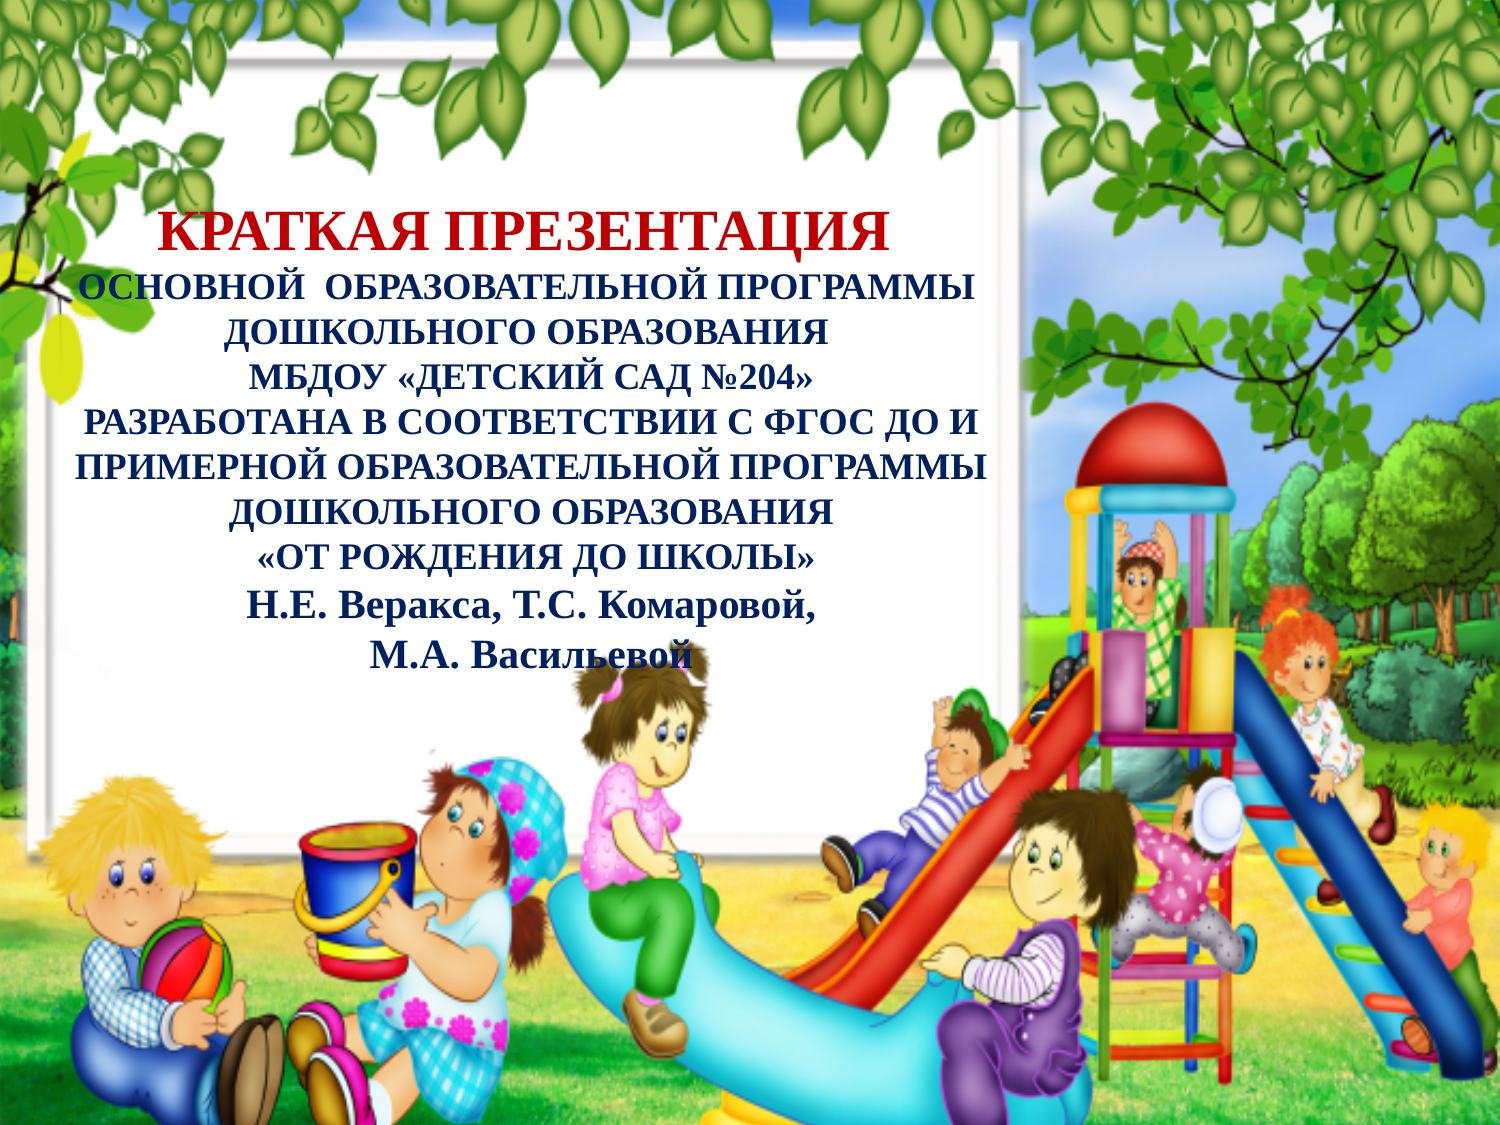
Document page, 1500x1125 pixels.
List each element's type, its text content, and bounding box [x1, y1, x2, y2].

text_box КРАТКАЯ ПРЕЗЕНТАЦИЯ ОСНОВНОЙ ОБРАЗОВАТЕЛЬНОЙ ПРОГРАММЫ ДОШКОЛЬНОГО ОБРАЗОВАНИЯ МБДОУ «ДЕТСКИЙ САД №204» РАЗРАБОТАНА В СООТВЕТСТВИИ С ФГОС ДО И ПРИМЕРНОЙ ОБРАЗОВАТЕЛЬНОЙ ПРОГРАММЫ ДОШКОЛЬНОГО ОБРАЗОВАНИЯ «ОТ РОЖДЕНИЯ ДО ШКОЛЫ» Н.Е. Веракса, Т.С. Комаровой, М.А. Васильевой [29, 54, 1034, 685]
picture [0, 0, 1500, 1125]
